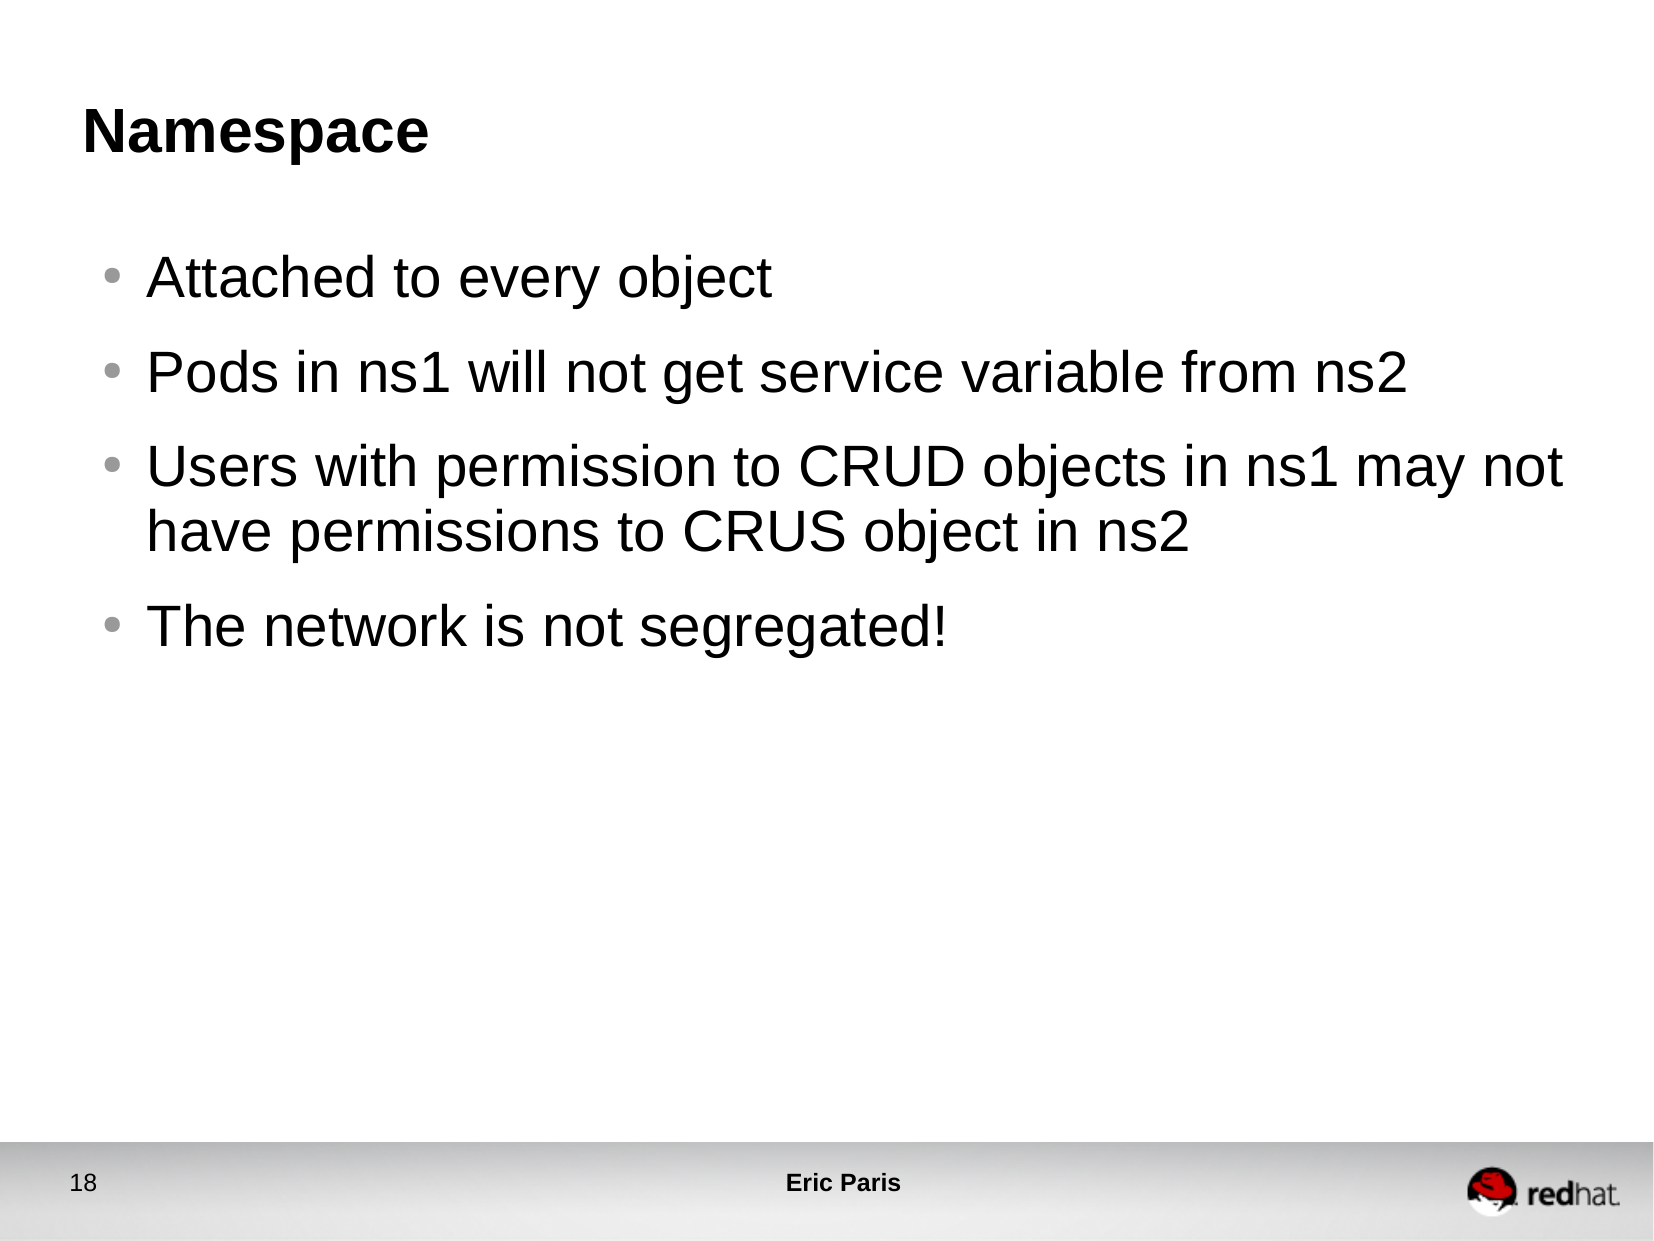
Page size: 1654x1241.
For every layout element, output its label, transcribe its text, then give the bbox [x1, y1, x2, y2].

picture [0, 1142, 1654, 1241]
list Attached to every object Pods in ns1 will not get service variable from ns2 Users with permission to CRUD objects in ns1 may not have permissions to CRUS object in ns2 The network is not segregated! [86, 244, 1576, 1039]
title Namespace [82, 37, 1571, 226]
